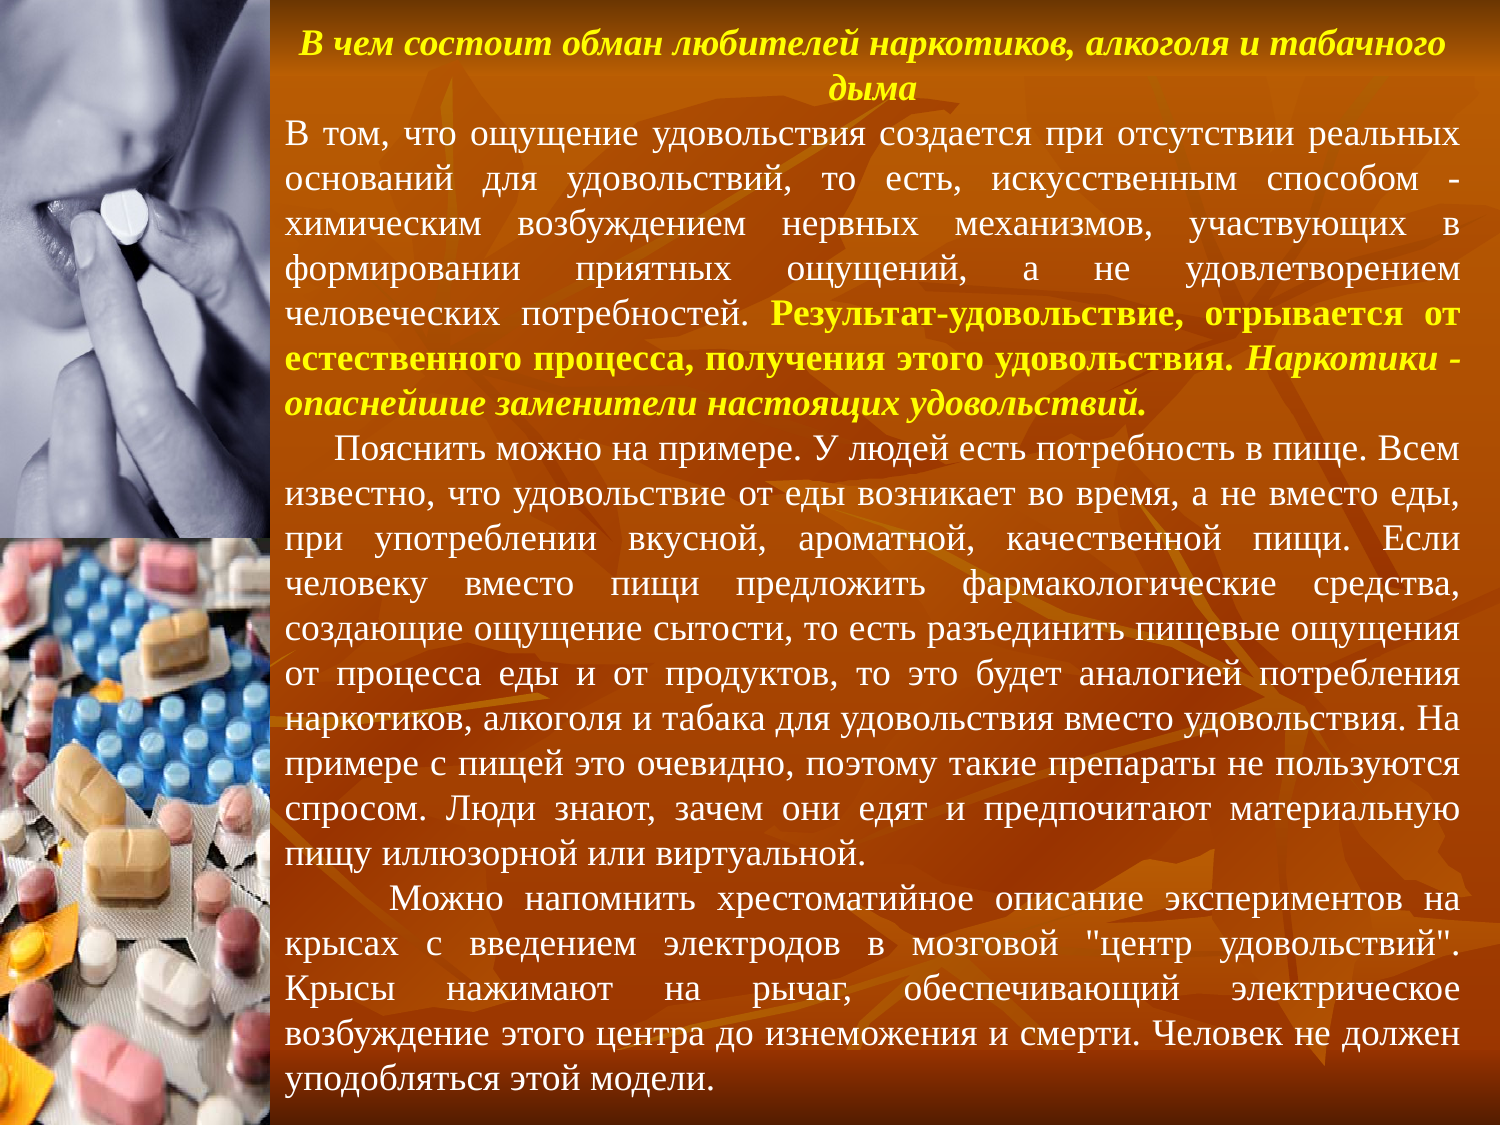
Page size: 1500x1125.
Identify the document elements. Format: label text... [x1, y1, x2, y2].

picture [0, 539, 270, 1125]
text_box В чем состоит обман любителей наркотиков, алкоголя и табачного дыма В том, что ощущение удовольствия создается при отсутствии реальных оснований для удовольствий, то есть, искусственным способом - химическим возбуждением нервных механизмов, участвующих в формировании приятных ощущений, а не удовлетворением человеческих потребностей. Результат-удовольствие, отрывается от естественного процесса, получения этого удовольствия. Наркотики - опаснейшие заменители настоящих удовольствий. Пояснить можно на примере. У людей есть потребность в пище. Всем известно, что удовольствие от еды возникает во время, а не вместо еды, при употреблении вкусной, ароматной, качественной пищи. Если человеку вместо пищи предложить фармакологические средства, создающие ощущение сытости, то есть разъединить пищевые ощущения от процесса еды и от продуктов, то это будет аналогией потребления наркотиков, алкоголя и табака для удовольствия вместо удовольствия. На примере с пищей это очевидно, поэтому такие препараты не пользуются спросом. Люди знают, зачем они едят и предпочитают материальную пищу иллюзорной или виртуальной. Можно напомнить хрестоматийное описание экспериментов на крысах с введением электродов в мозговой "центр удовольствий". Крысы нажимают на рычаг, обеспечивающий электрическое возбуждение этого центра до изнеможения и смерти. Человек не должен уподобляться этой модели. [270, 10, 1477, 1117]
picture [0, 0, 270, 538]
